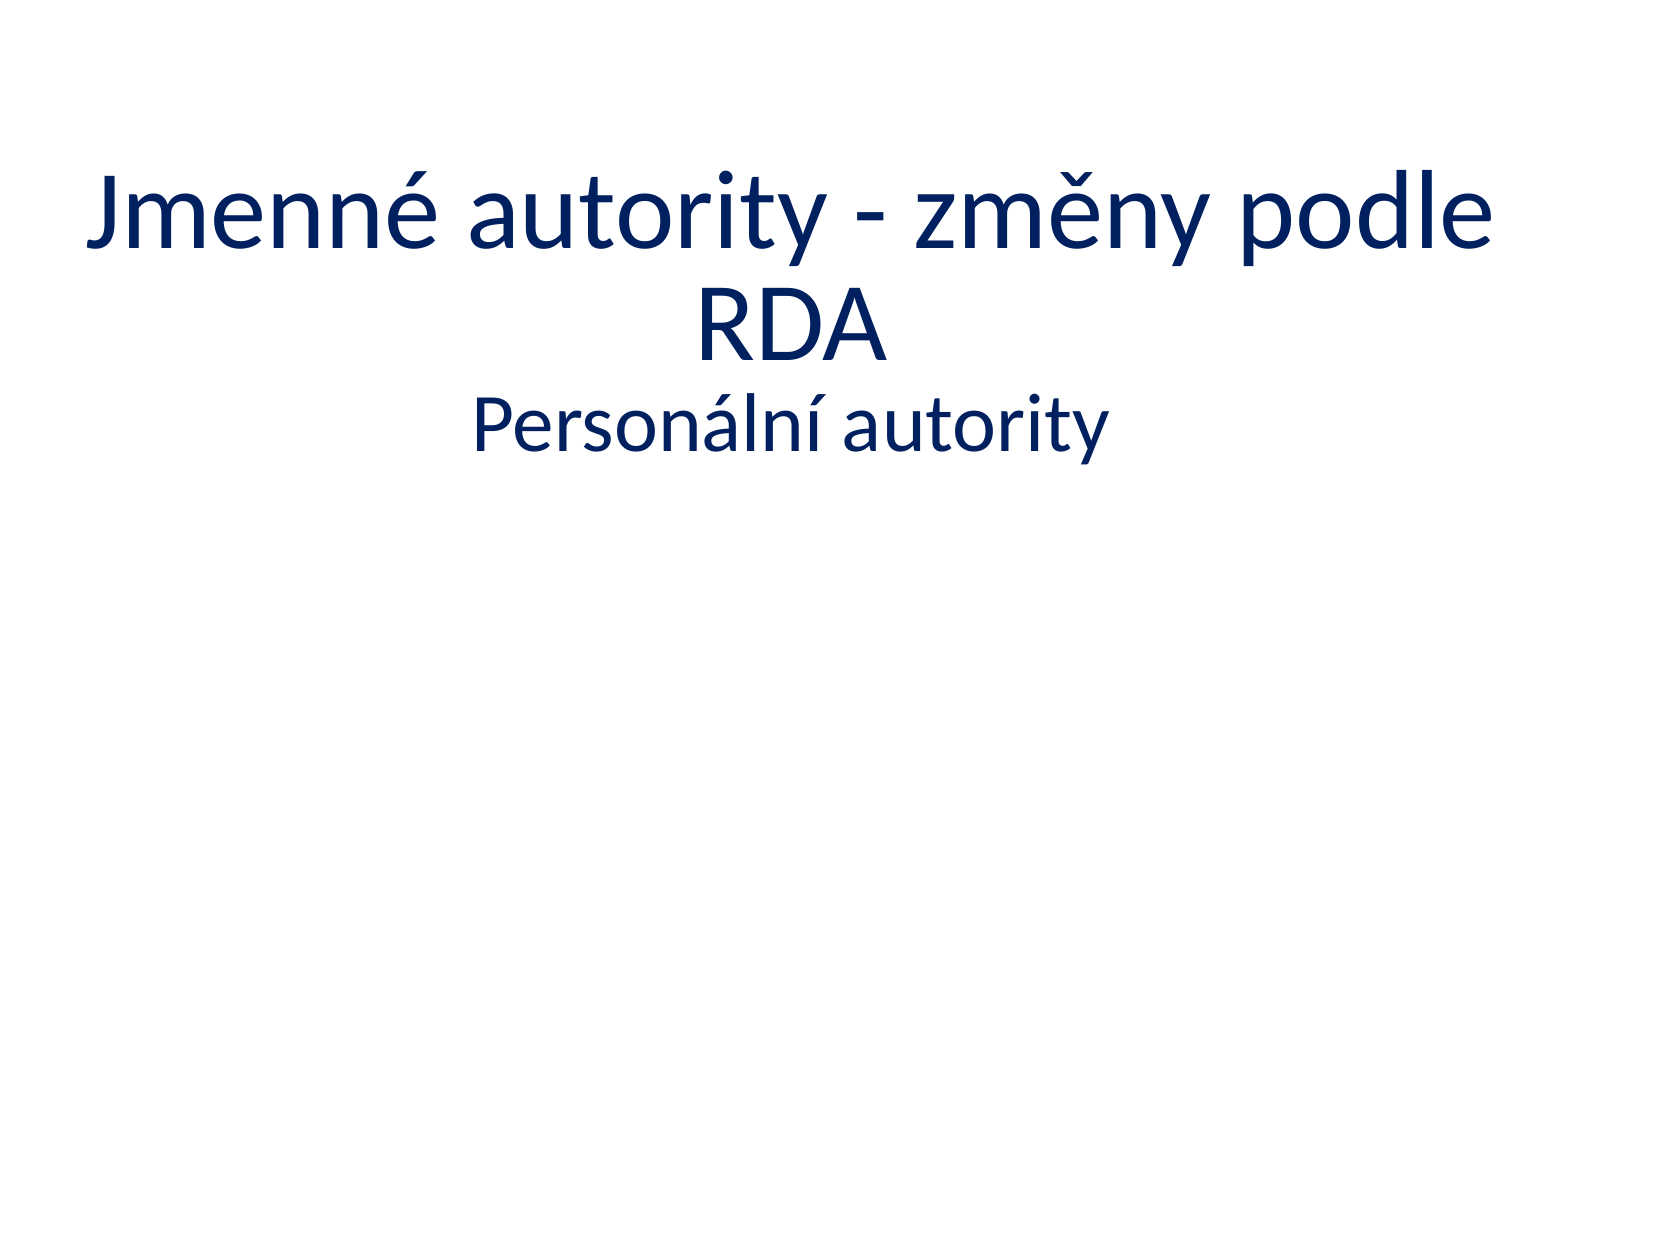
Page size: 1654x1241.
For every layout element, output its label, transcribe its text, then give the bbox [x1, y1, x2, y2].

title Jmenné autority - změny podle RDA Personální autority [47, 129, 1536, 506]
